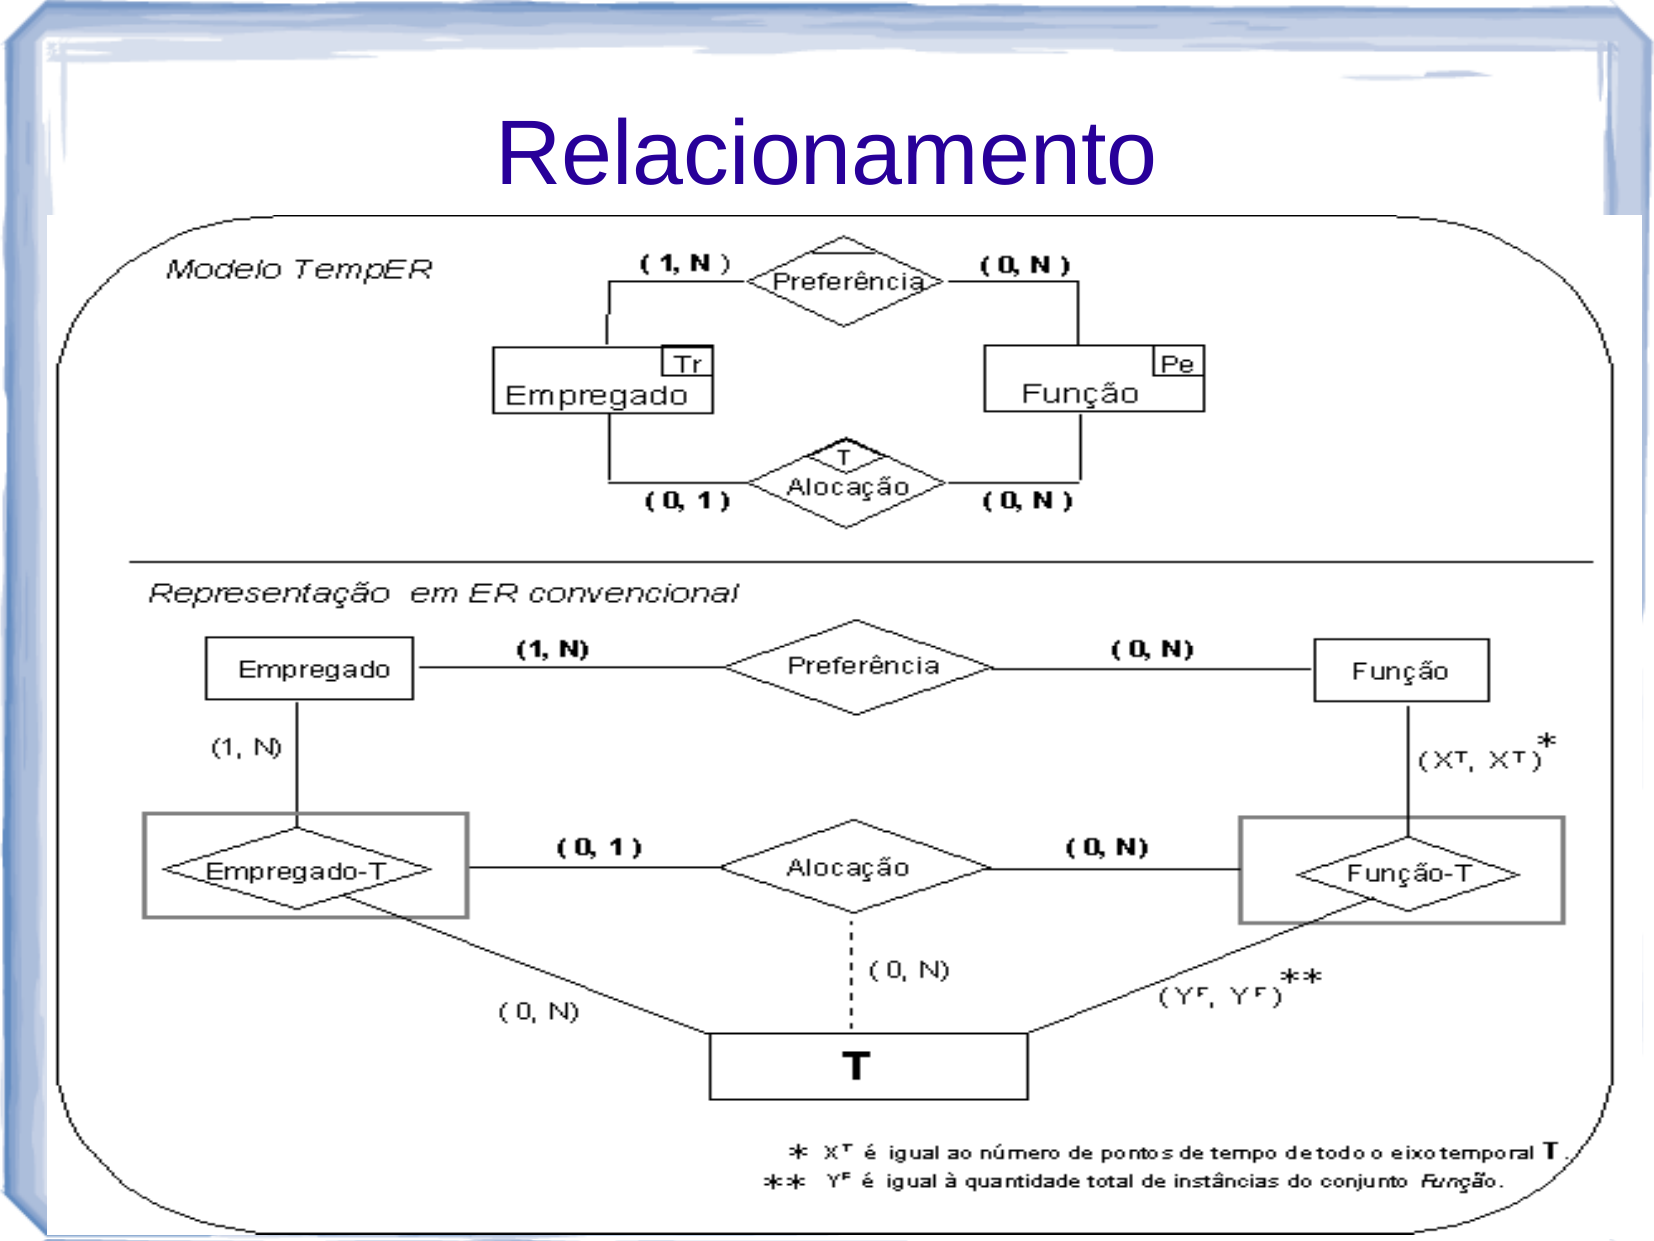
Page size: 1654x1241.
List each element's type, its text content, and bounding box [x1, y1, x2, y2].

title Relacionamento [82, 49, 1571, 215]
picture [0, 0, 1654, 1241]
